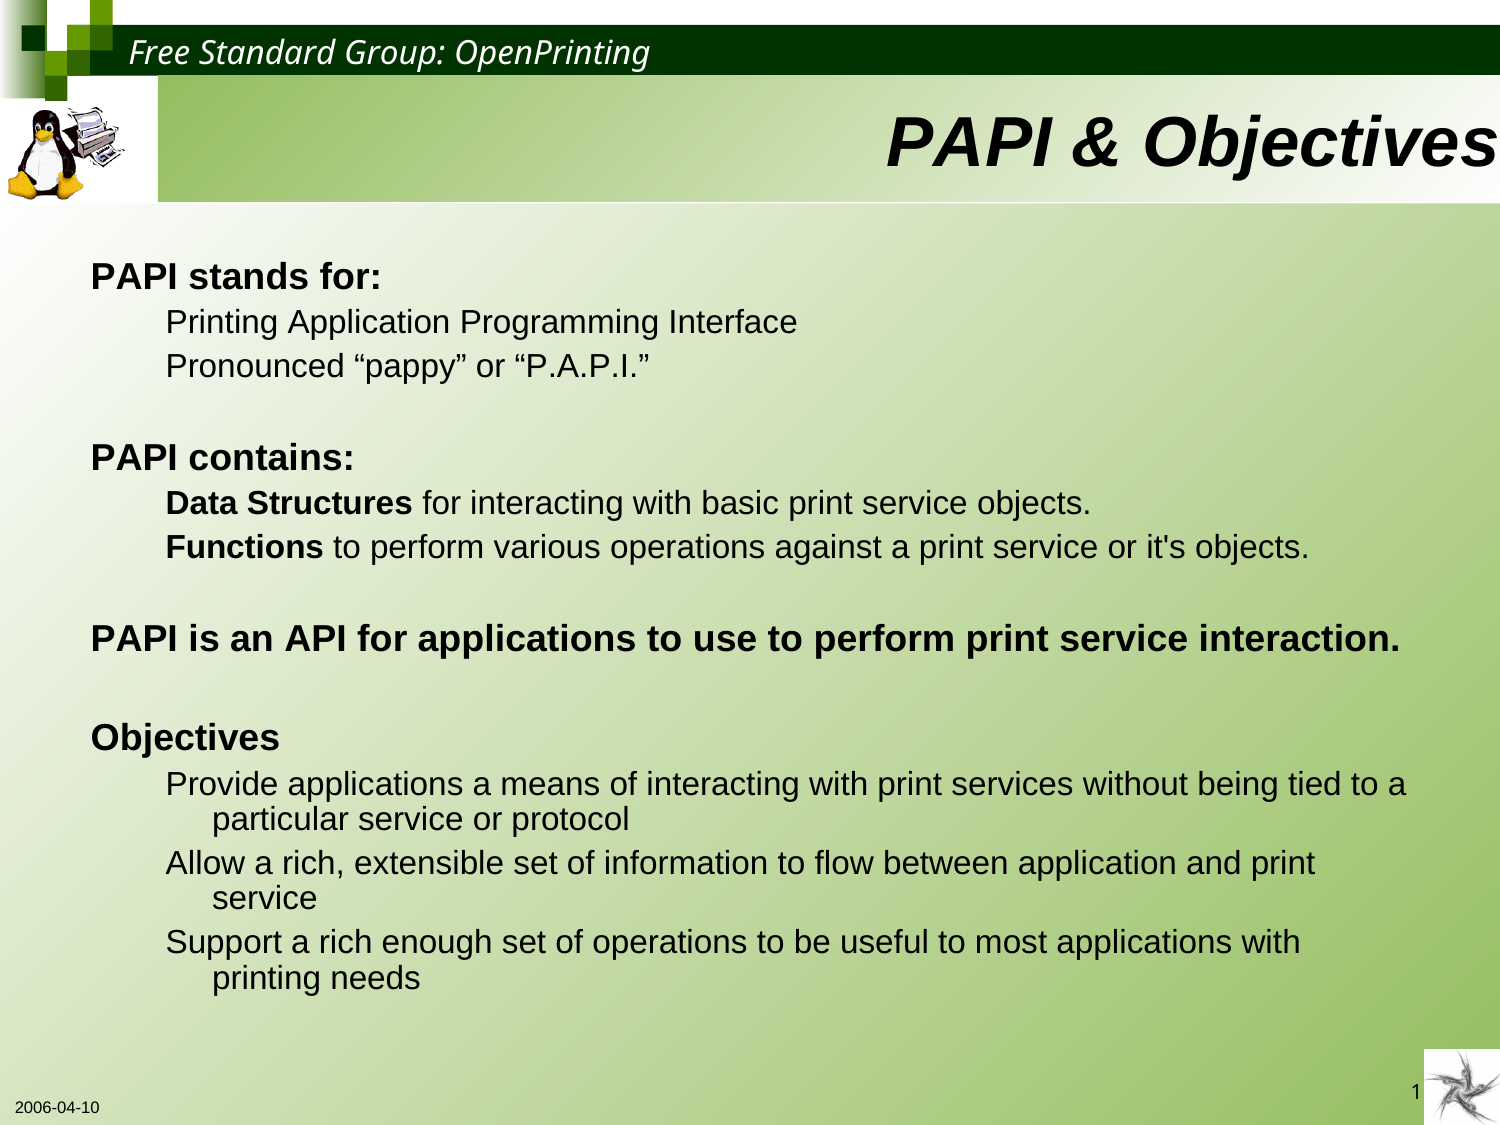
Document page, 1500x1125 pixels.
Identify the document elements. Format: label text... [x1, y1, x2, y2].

title PAPI & Objectives [157, 75, 1500, 202]
picture [1424, 1049, 1500, 1125]
list PAPI stands for: Printing Application Programming Interface Pronounced “pappy” or “P.A.P.I.” PAPI contains: Data Structures for interacting with basic print service objects. Functions to perform various operations against a print service or it's objects. PAPI is an API for applications to use to perform print service interaction. Objectives Provide applications a means of interacting with print services without being tied to a particular service or protocol Allow a rich, extensible set of information to flow between application and print service Support a rich enough set of operations to be useful to most applications with printing needs [75, 247, 1426, 1089]
picture [0, 96, 133, 203]
